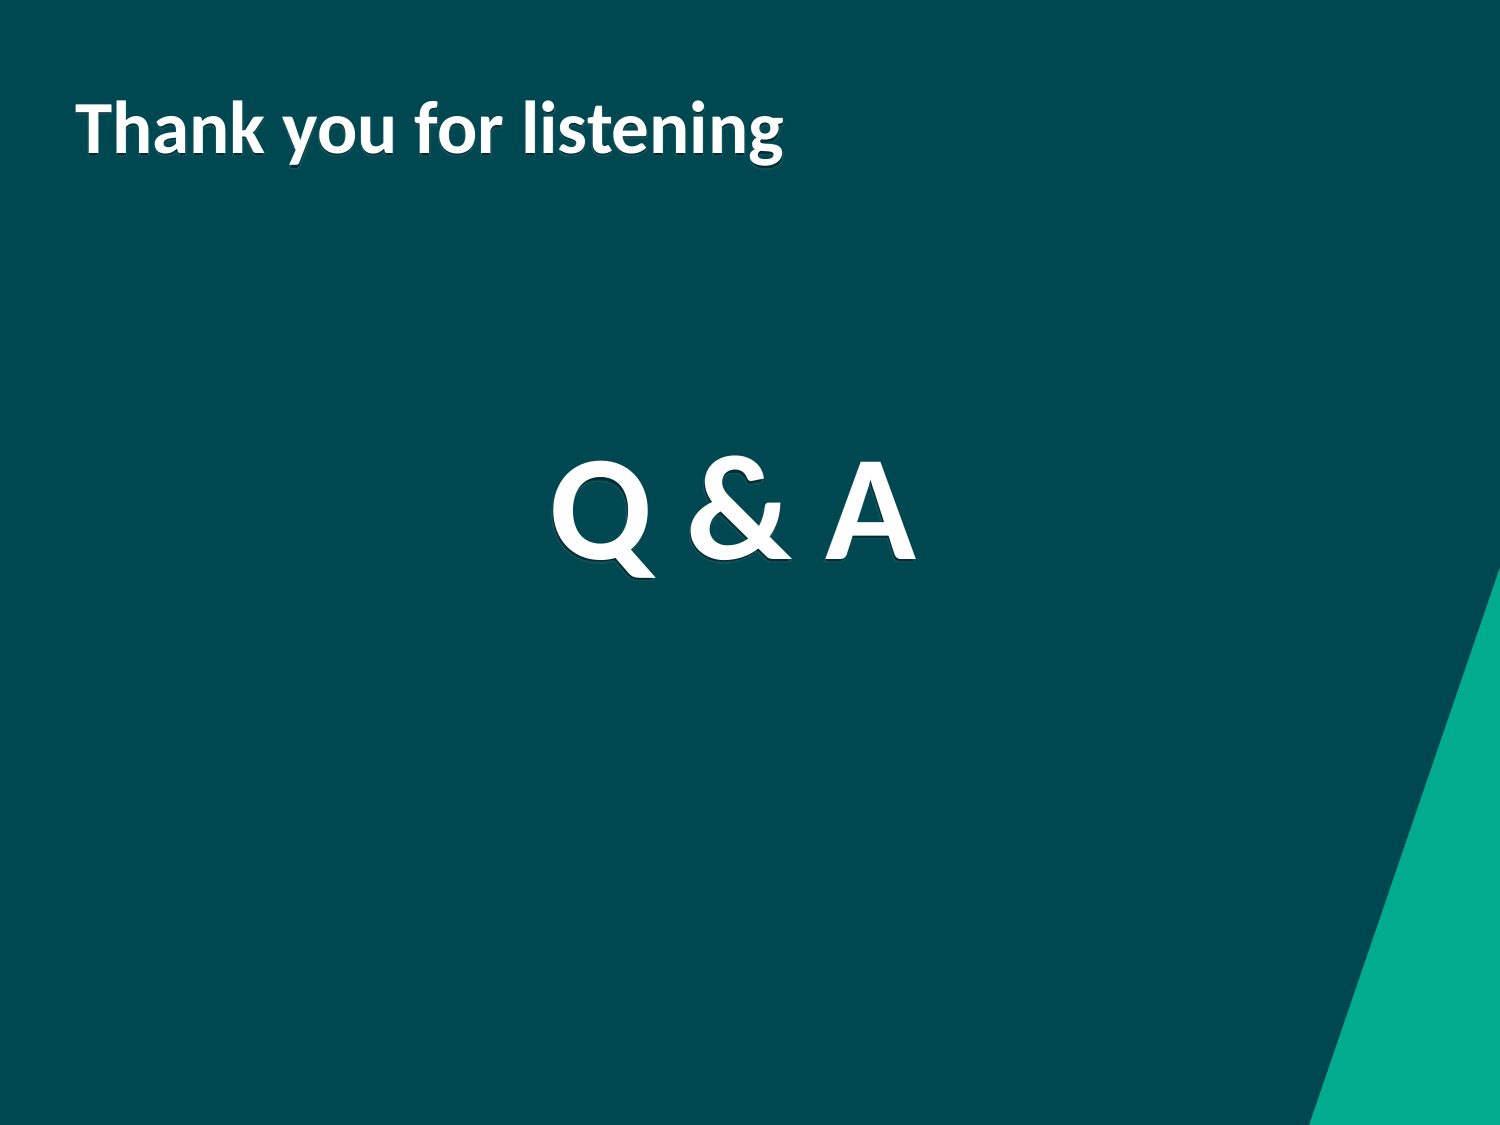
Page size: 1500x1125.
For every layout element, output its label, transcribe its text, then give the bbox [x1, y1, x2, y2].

title Thank you for listening [75, 65, 1205, 188]
list Q & A [75, 409, 1425, 598]
